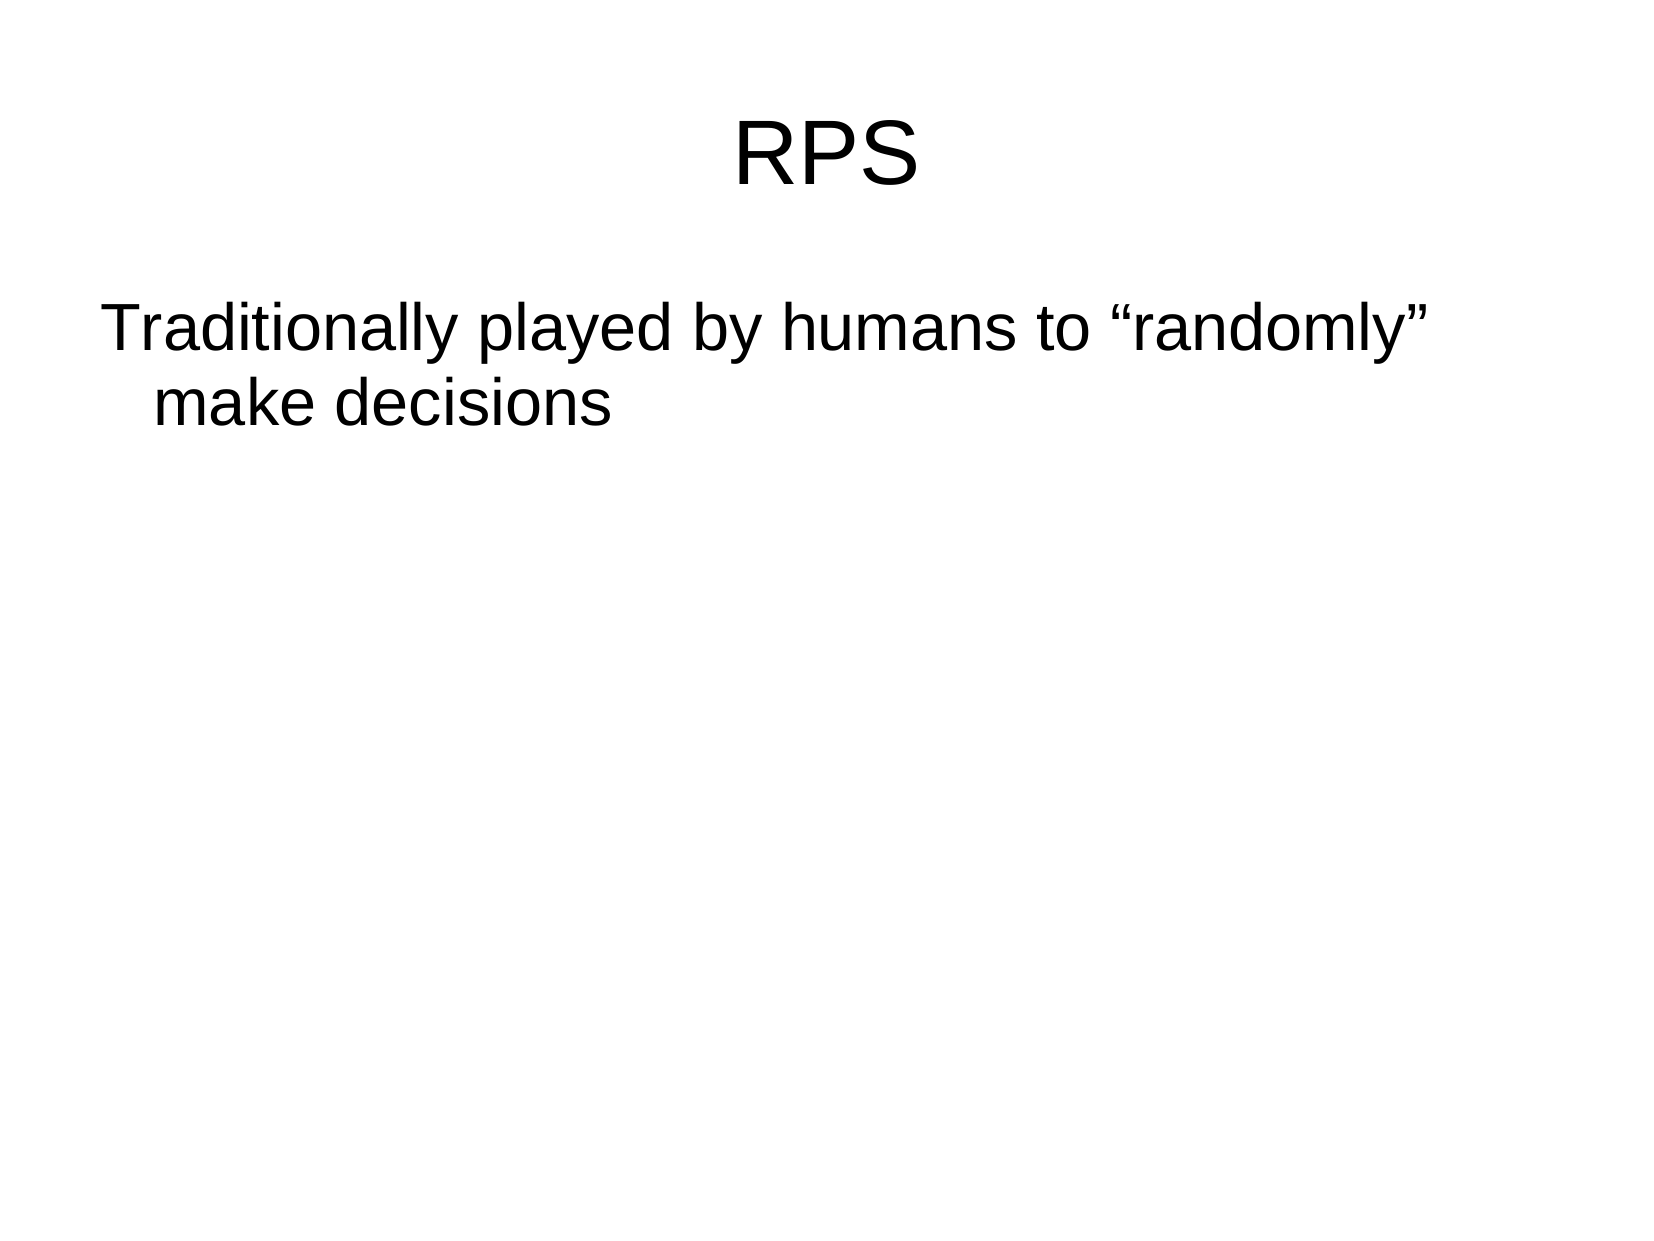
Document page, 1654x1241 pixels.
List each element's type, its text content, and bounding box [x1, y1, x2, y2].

list Traditionally played by humans to “randomly” make decisions [82, 290, 1571, 1109]
title RPS [82, 49, 1571, 257]
